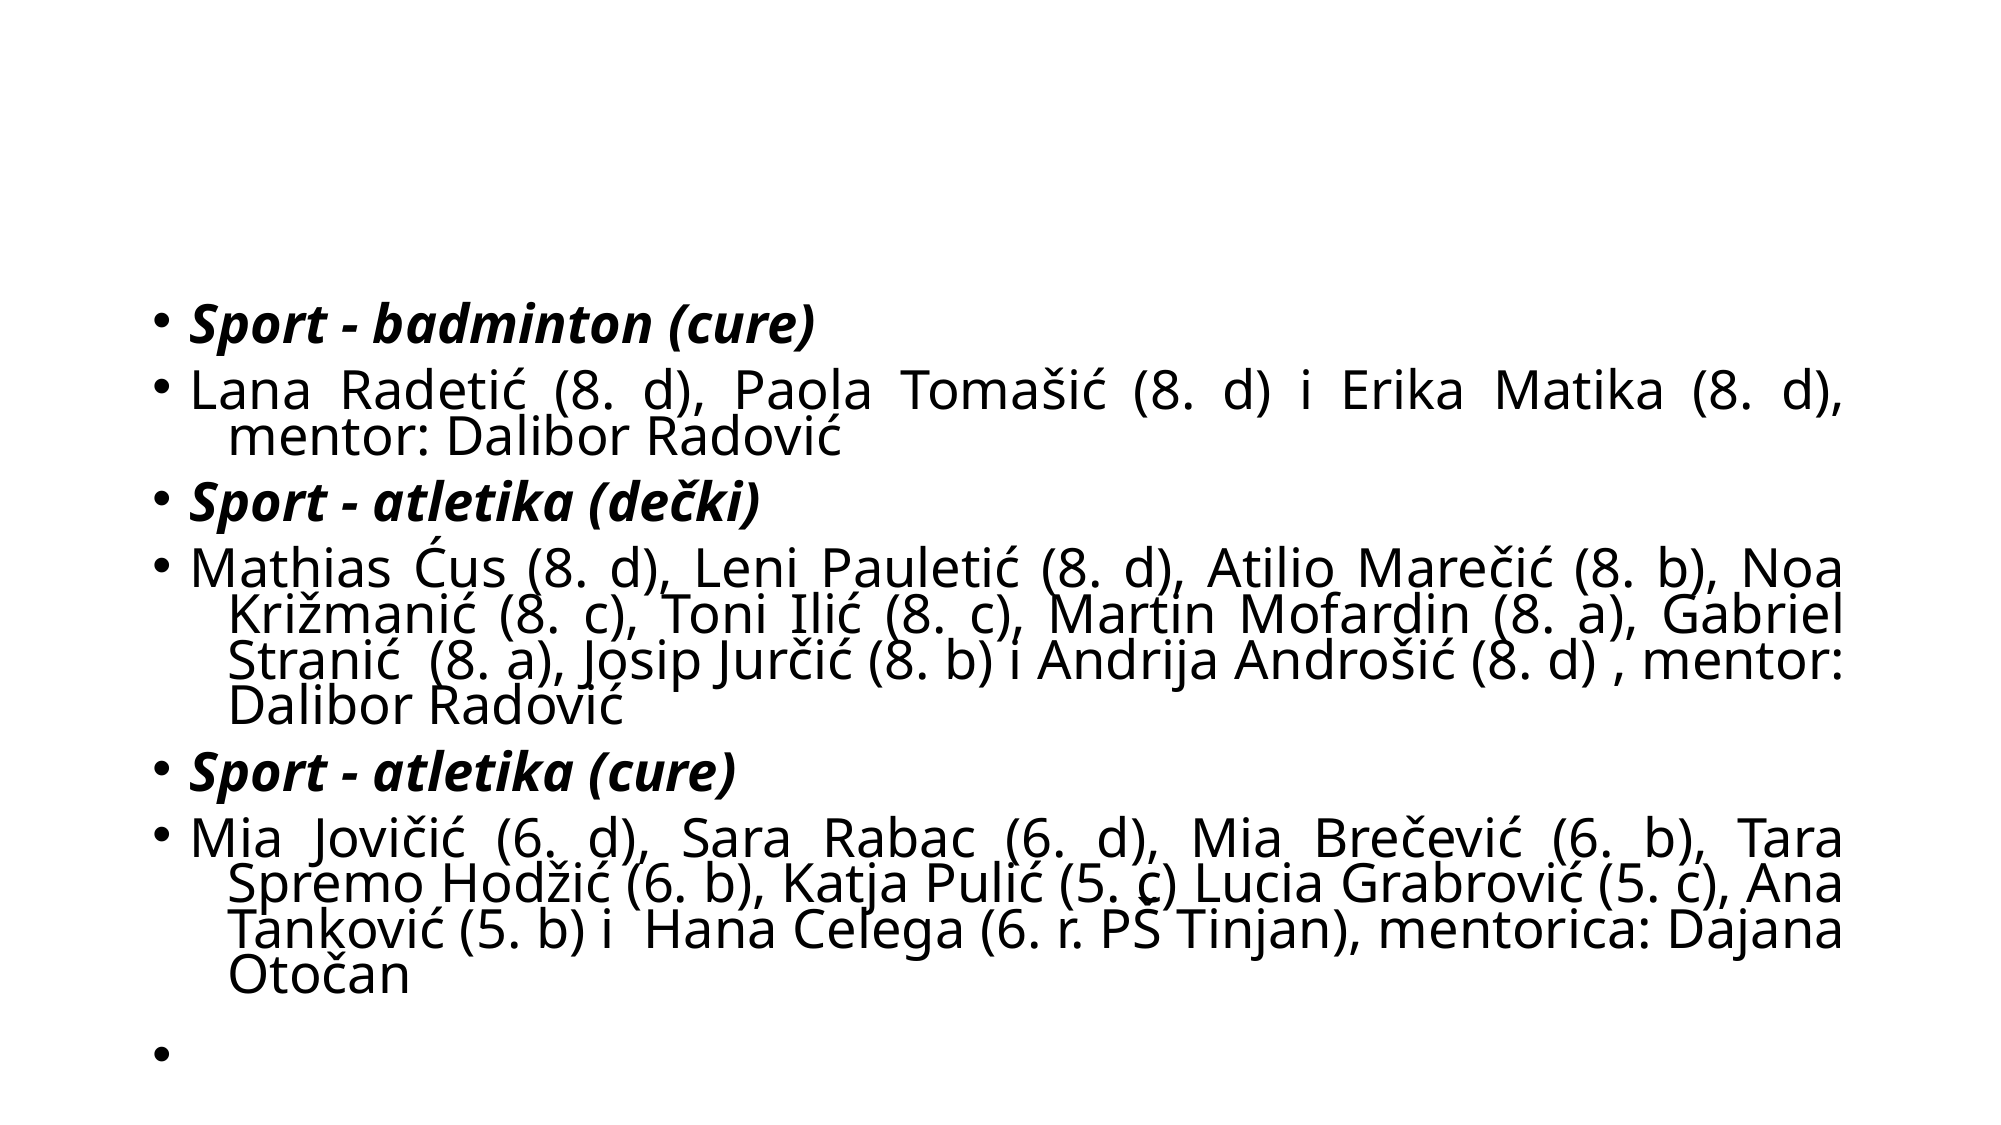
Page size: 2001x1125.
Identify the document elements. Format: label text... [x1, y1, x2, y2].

list Sport - badminton (cure) Lana Radetić (8. d), Paola Tomašić (8. d) i Erika Matika (8. d), mentor: Dalibor Radović Sport - atletika (dečki) Mathias Ćus (8. d), Leni Pauletić (8. d), Atilio Marečić (8. b), Noa Križmanić (8. c), Toni Ilić (8. c), Martin Mofardin (8. a), Gabriel Stranić (8. a), Josip Jurčić (8. b) i Andrija Androšić (8. d) , mentor: Dalibor Radović Sport - atletika (cure) Mia Jovičić (6. d), Sara Rabac (6. d), Mia Brečević (6. b), Tara Spremo Hodžić (6. b), Katja Pulić (5. c) Lucia Grabrović (5. c), Ana Tanković (5. b) i Hana Celega (6. r. PŠ Tinjan), mentorica: Dajana Otočan [137, 299, 1863, 1014]
